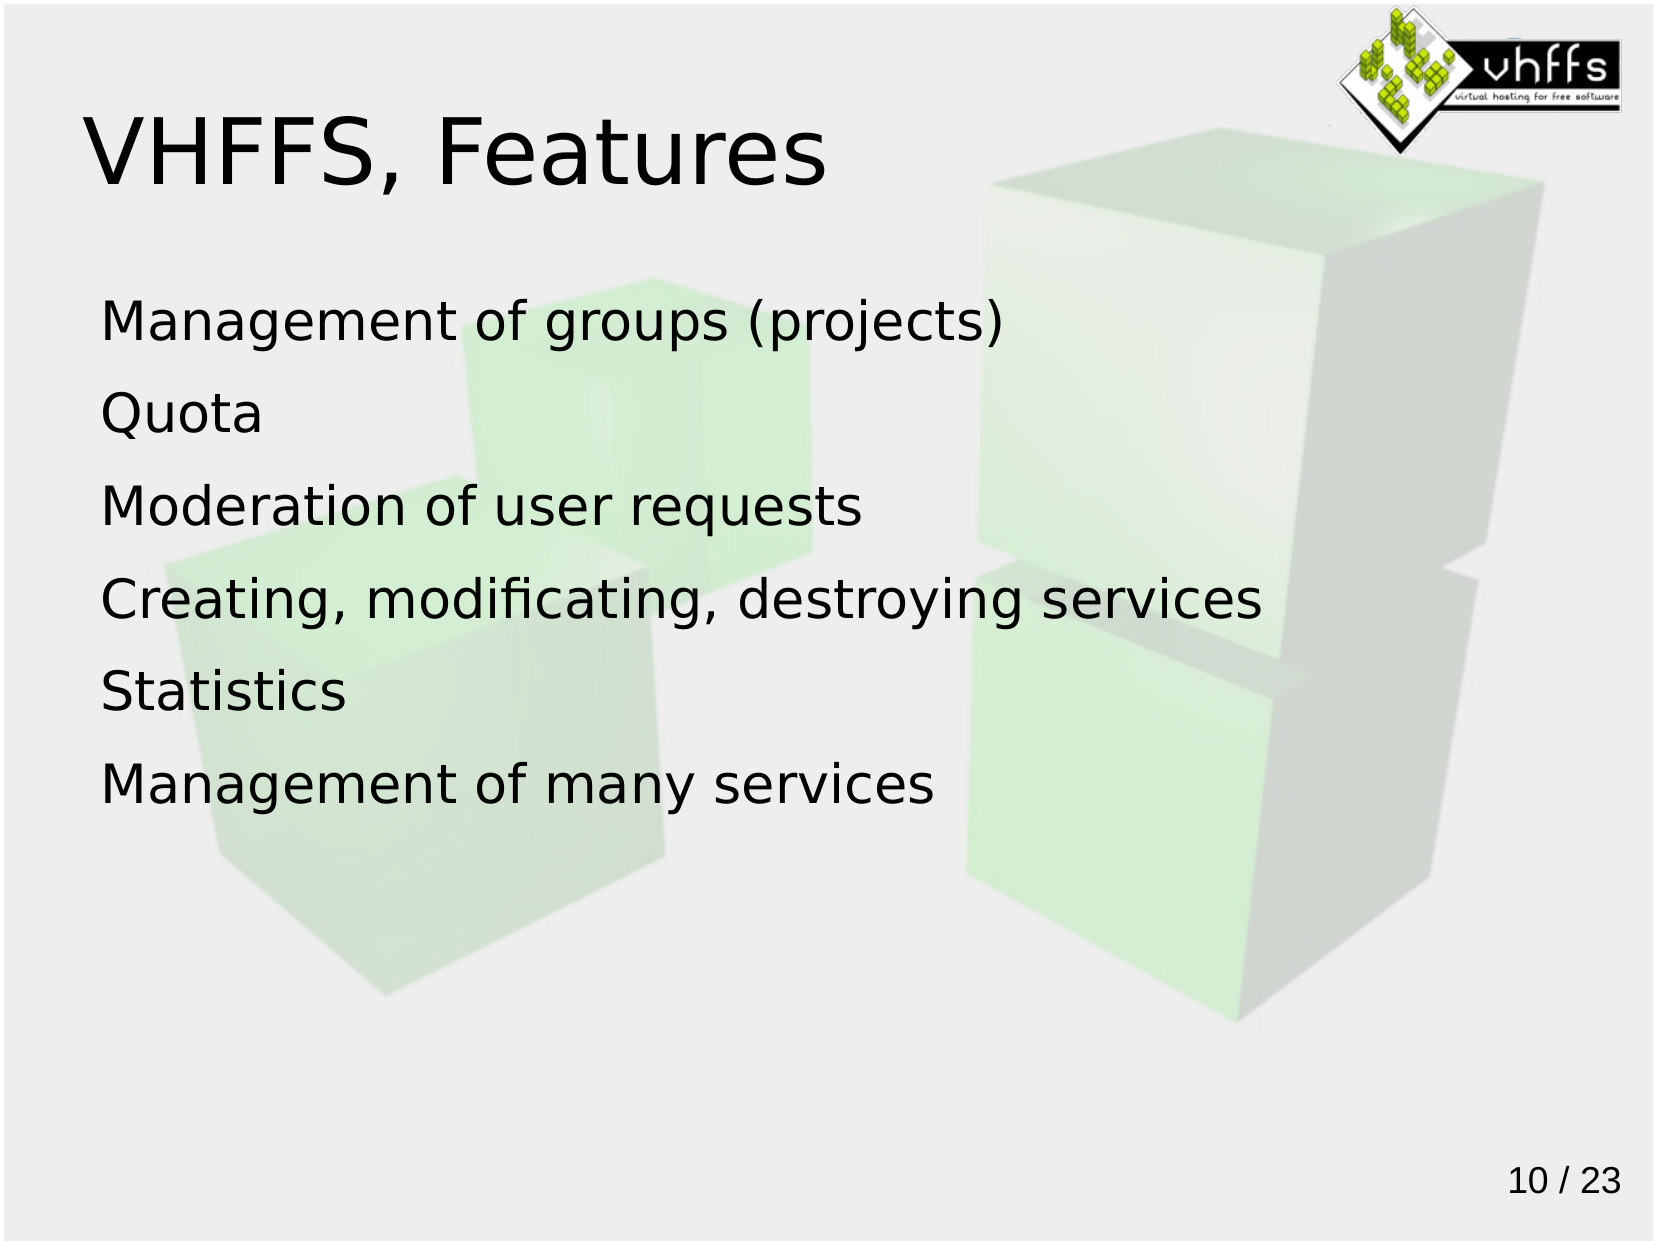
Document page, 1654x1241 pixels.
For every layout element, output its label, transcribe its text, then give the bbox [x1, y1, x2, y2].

list Management of groups (projects) Quota Moderation of user requests Creating, modificating, destroying services Statistics Management of many services [82, 290, 1571, 1094]
title VHFFS, Features [82, 49, 1571, 257]
text_box <numéro> / 23 [1314, 1151, 1637, 1225]
picture [4, 0, 1654, 1241]
